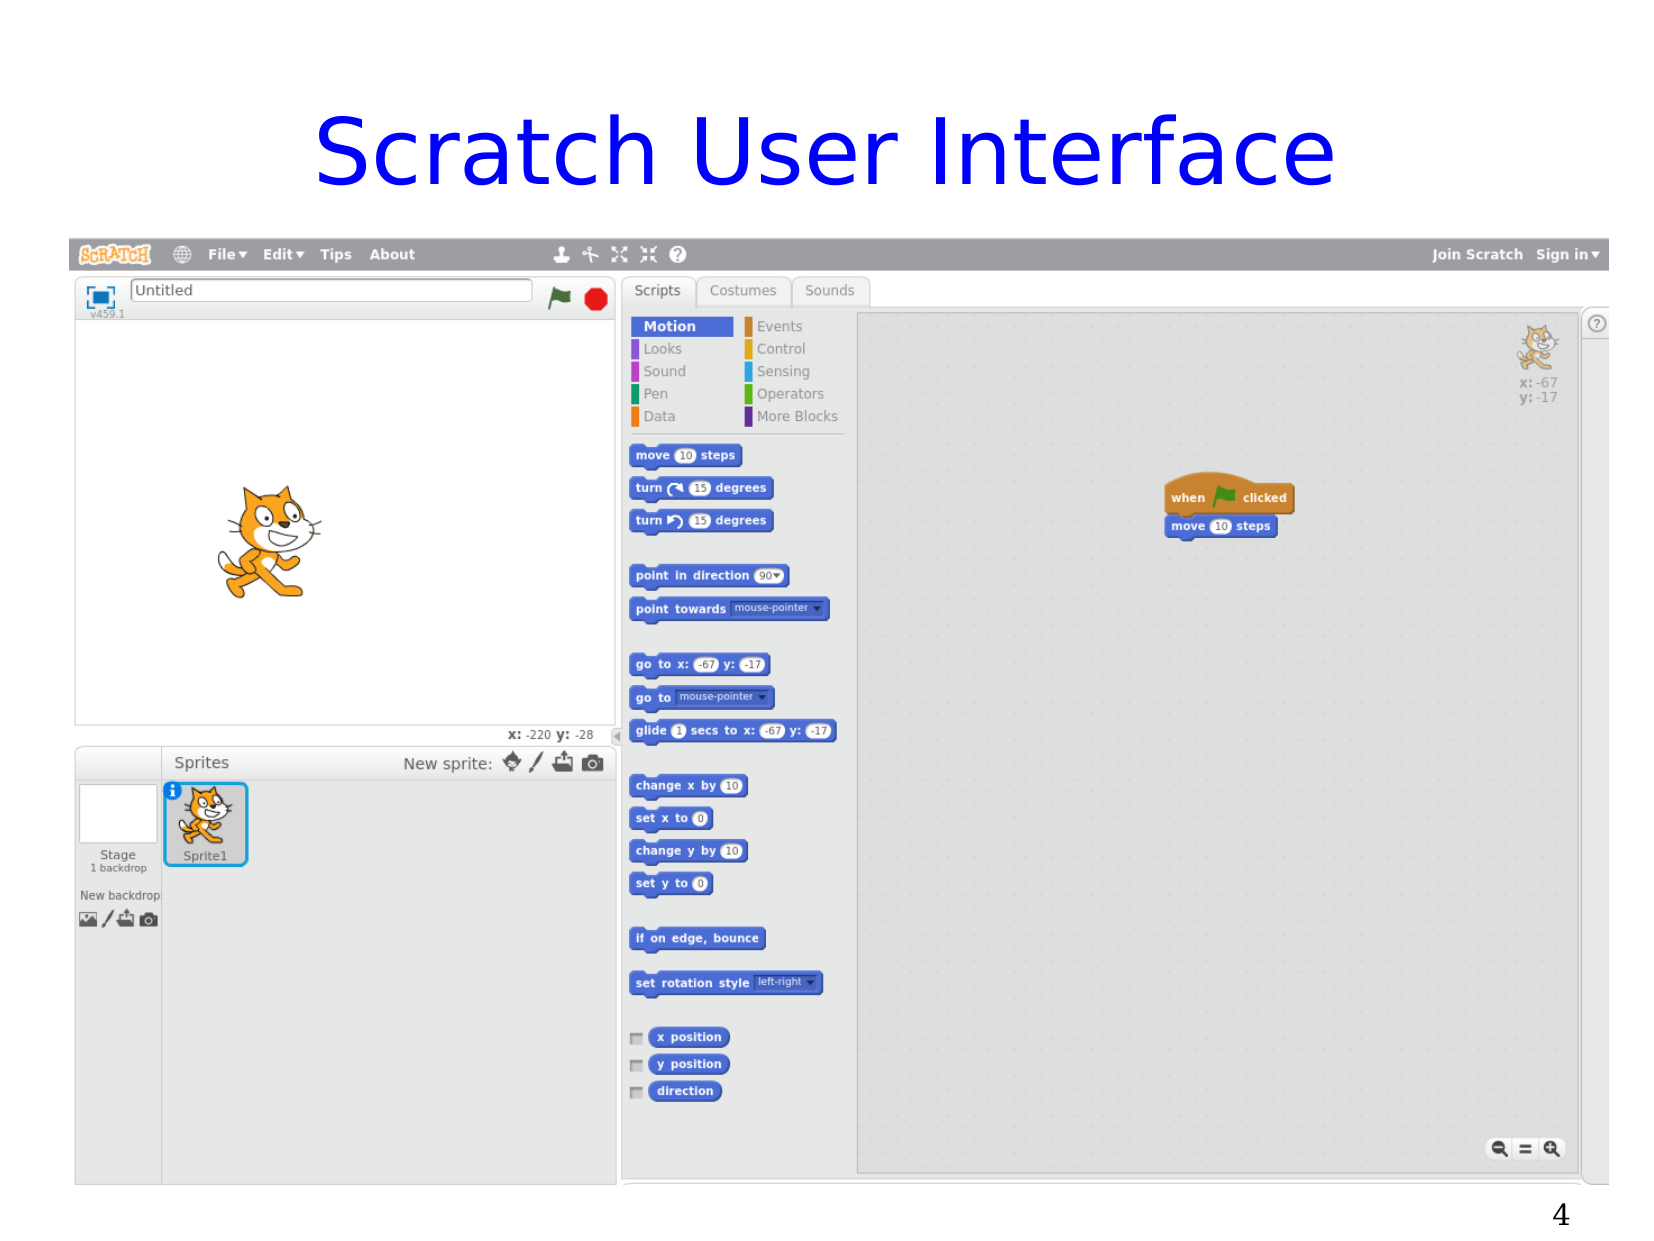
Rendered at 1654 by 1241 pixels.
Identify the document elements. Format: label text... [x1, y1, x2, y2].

picture [69, 237, 1609, 1185]
title Scratch User Interface [82, 49, 1571, 237]
